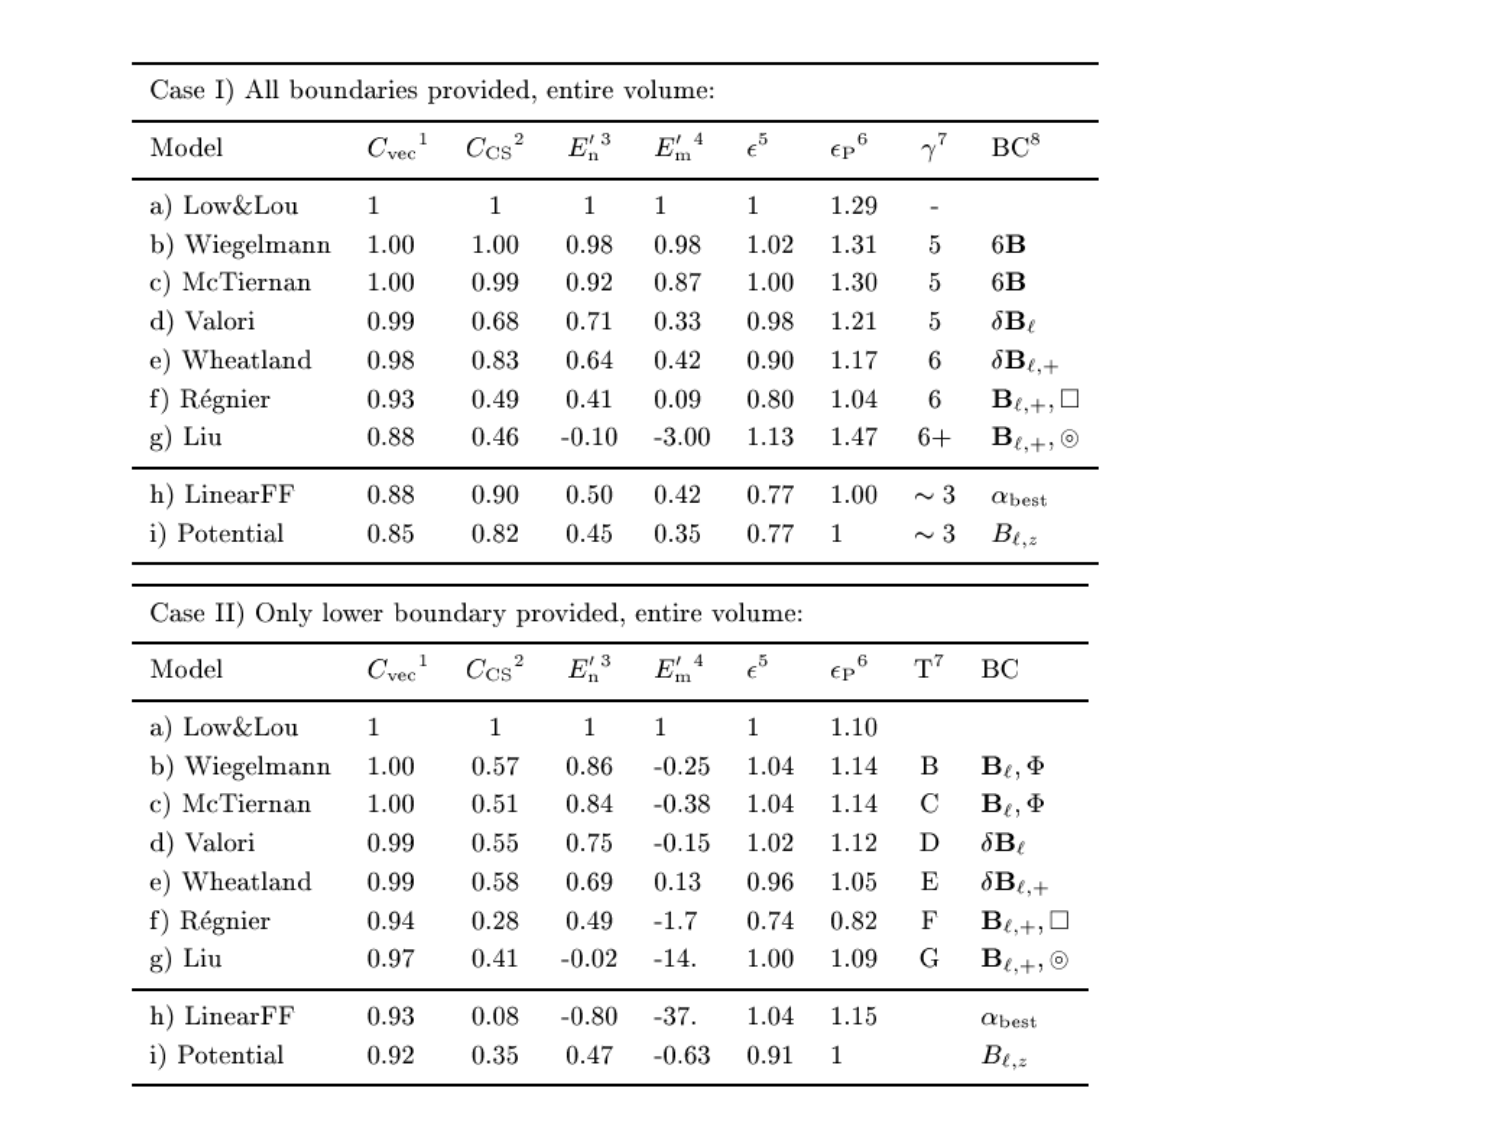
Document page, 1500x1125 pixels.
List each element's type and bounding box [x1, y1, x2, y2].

picture [109, 45, 1109, 1094]
